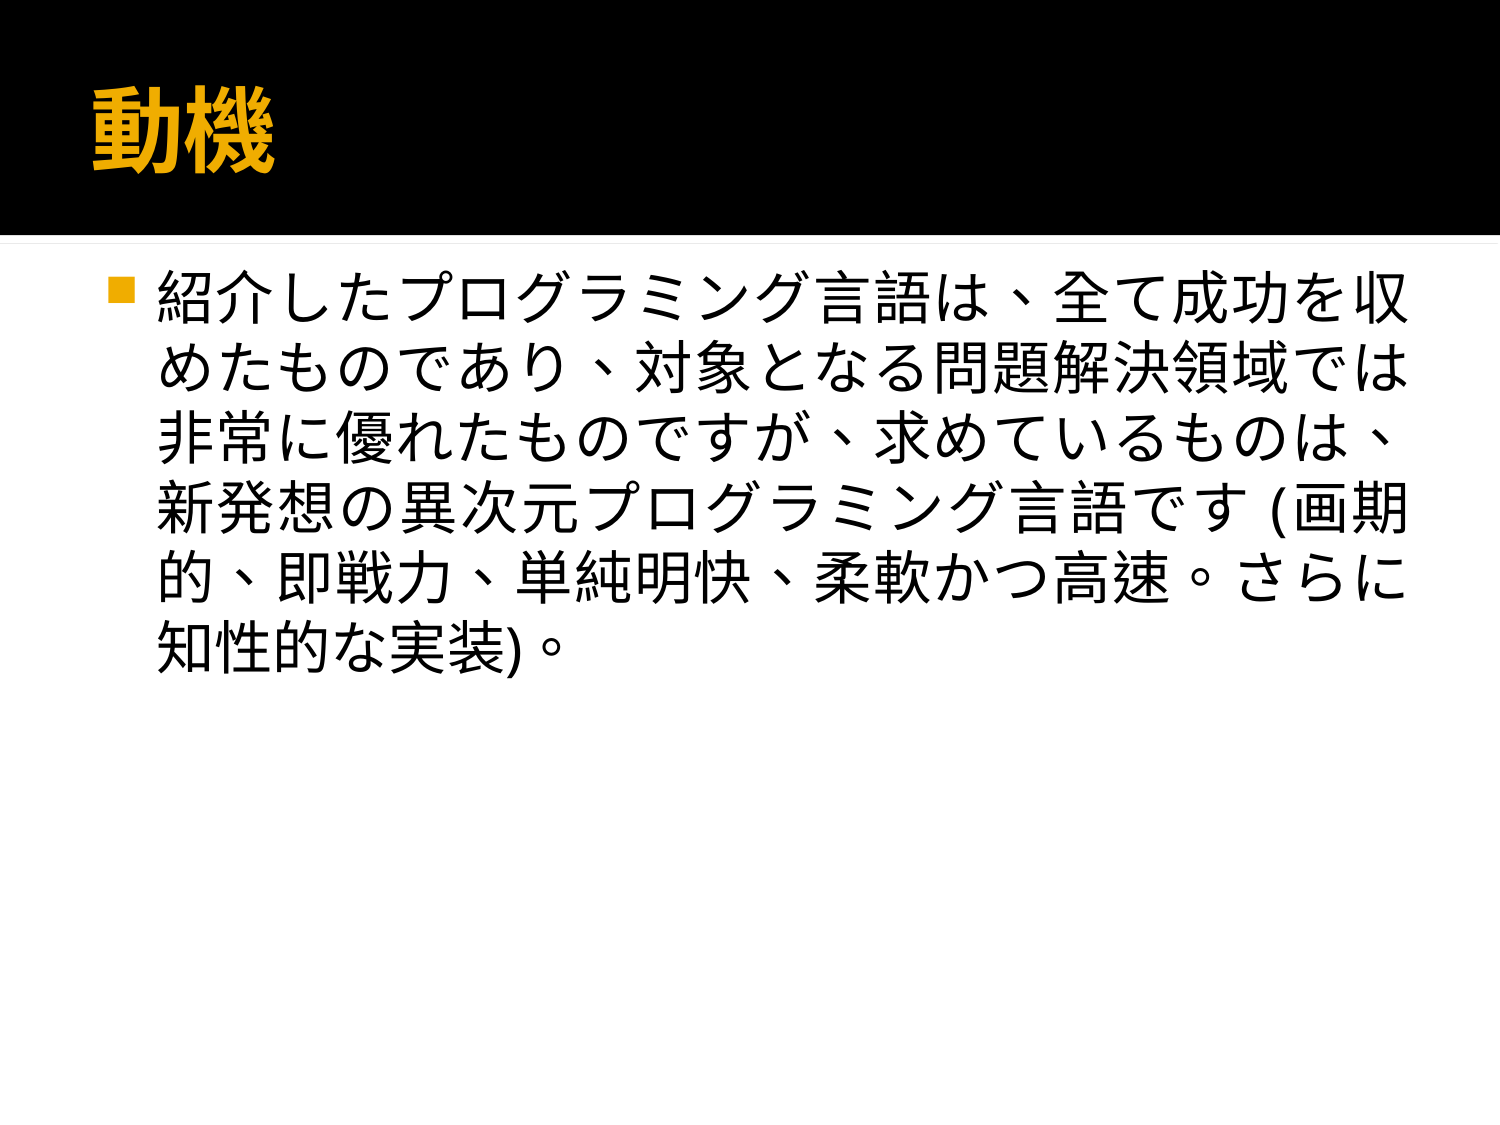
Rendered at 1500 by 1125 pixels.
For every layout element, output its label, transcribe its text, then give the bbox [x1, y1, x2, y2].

title 動機 [75, 25, 1425, 231]
list 紹介したプログラミング言語は、全て成功を収めたものであり、対象となる問題解決領域では非常に優れたものですが、求めているものは、新発想の異次元プログラミング言語です (画期的、即戦力、単純明快、柔軟かつ高速。さらに知性的な実装)。 [75, 246, 1425, 1088]
